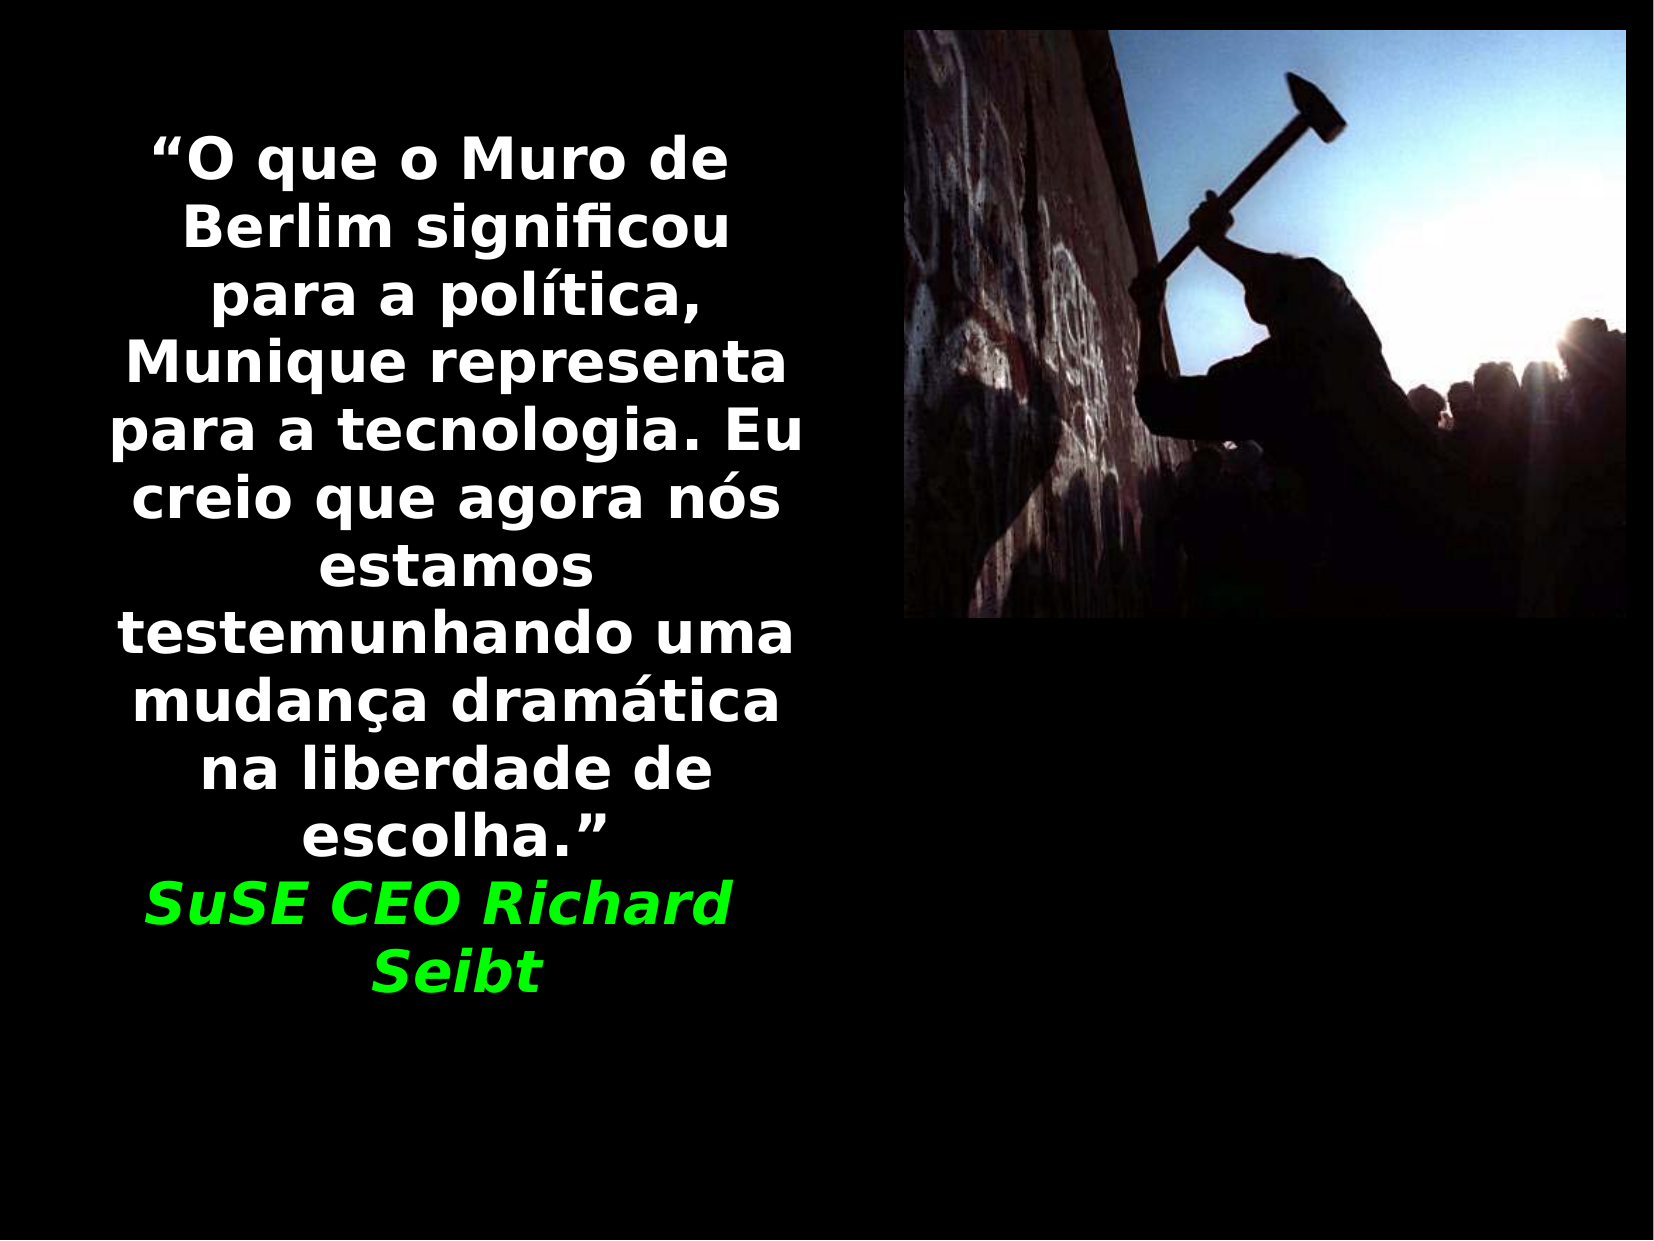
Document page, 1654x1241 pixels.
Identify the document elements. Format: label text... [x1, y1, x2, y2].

subtitle “O que o Muro de Berlim significou para a política, Munique representa para a tecnologia. Eu creio que agora nós estamos testemunhando uma mudança dramática na liberdade de escolha.” SuSE CEO Richard Seibt [33, 0, 810, 1132]
picture [904, 30, 1626, 618]
